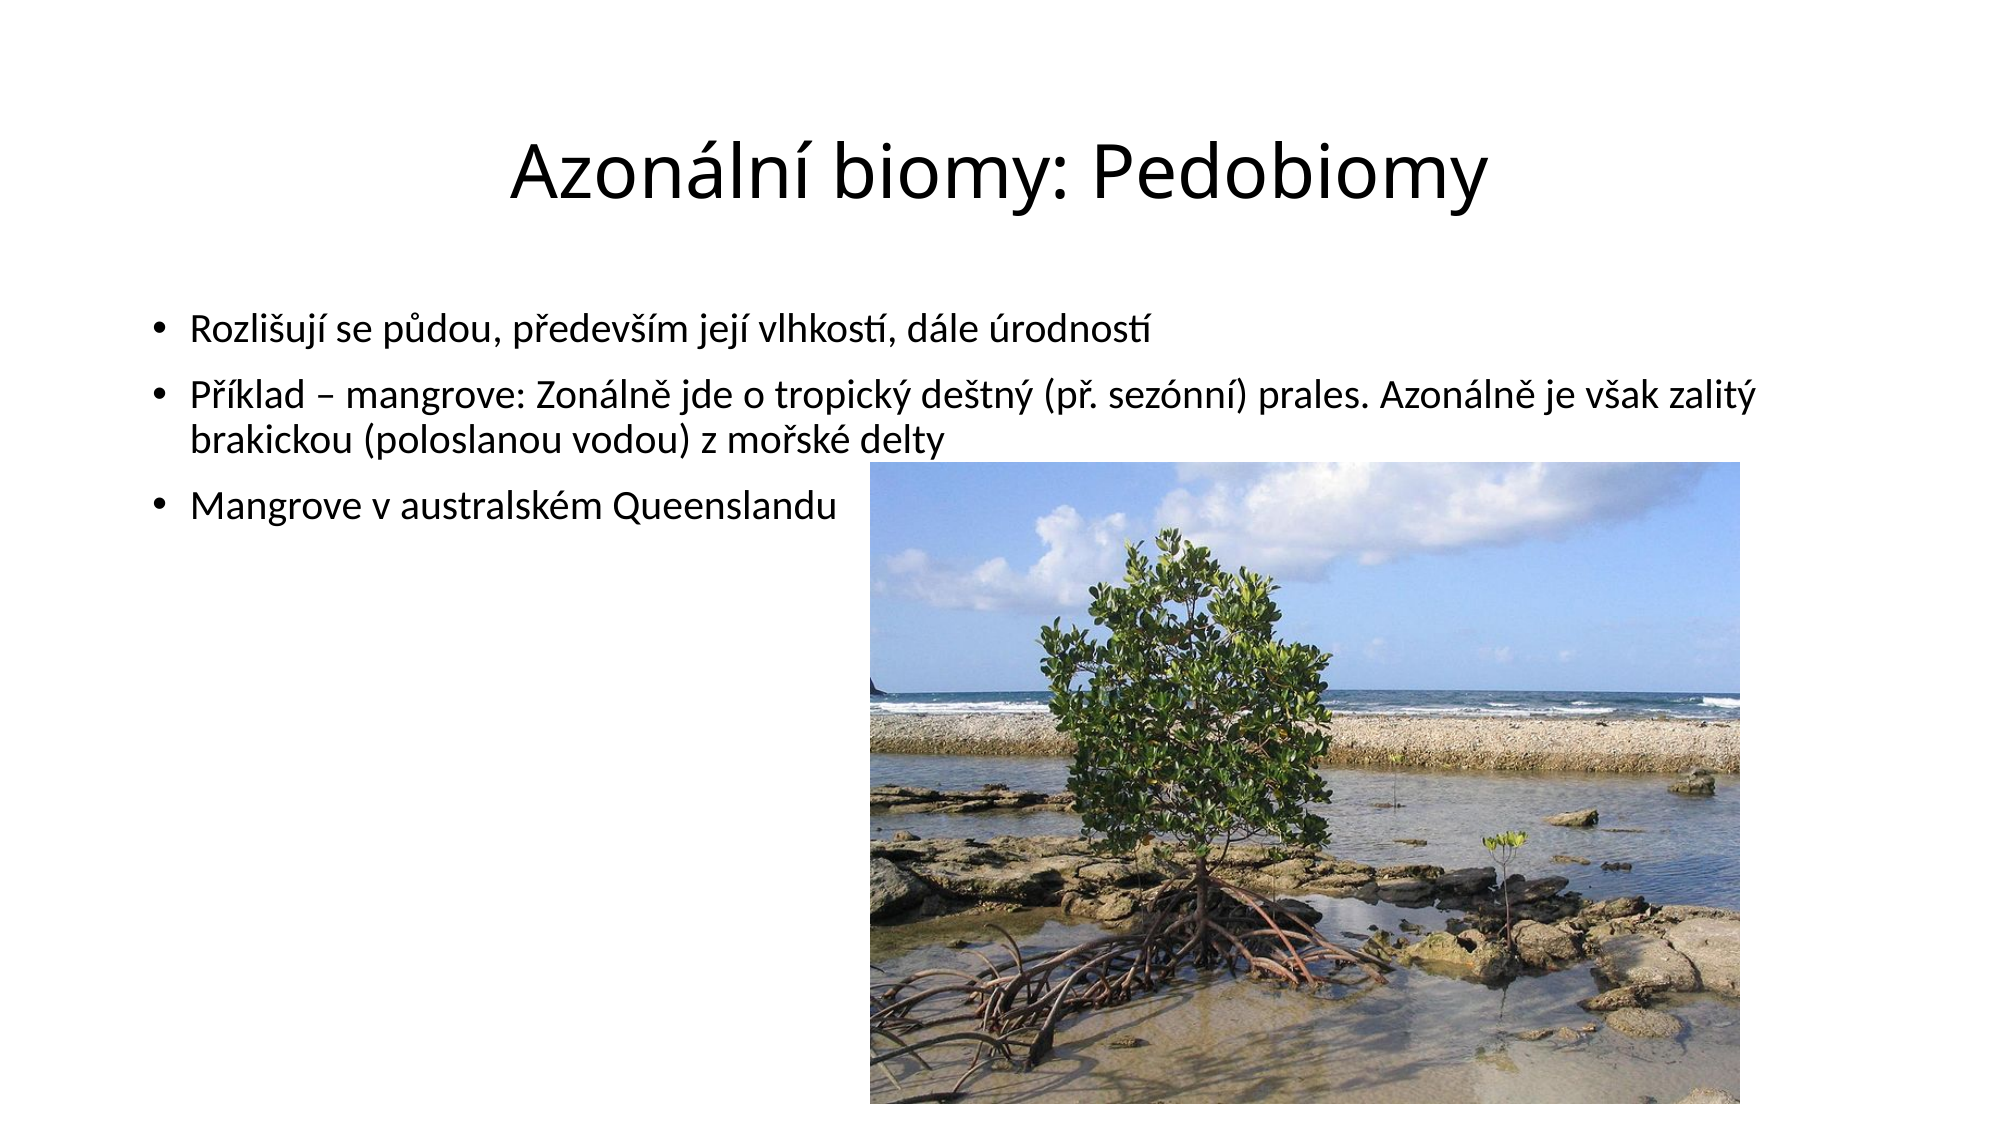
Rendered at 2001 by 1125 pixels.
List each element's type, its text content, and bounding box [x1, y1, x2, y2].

title Azonální biomy: Pedobiomy [137, 59, 1863, 278]
list Rozlišují se půdou, především její vlhkostí, dále úrodností Příklad – mangrove: Zonálně jde o tropický deštný (př. sezónní) prales. Azonálně je však zalitý brakickou (poloslanou vodou) z mořské delty Mangrove v australském Queenslandu [137, 299, 1863, 1014]
picture [870, 462, 1740, 1104]
